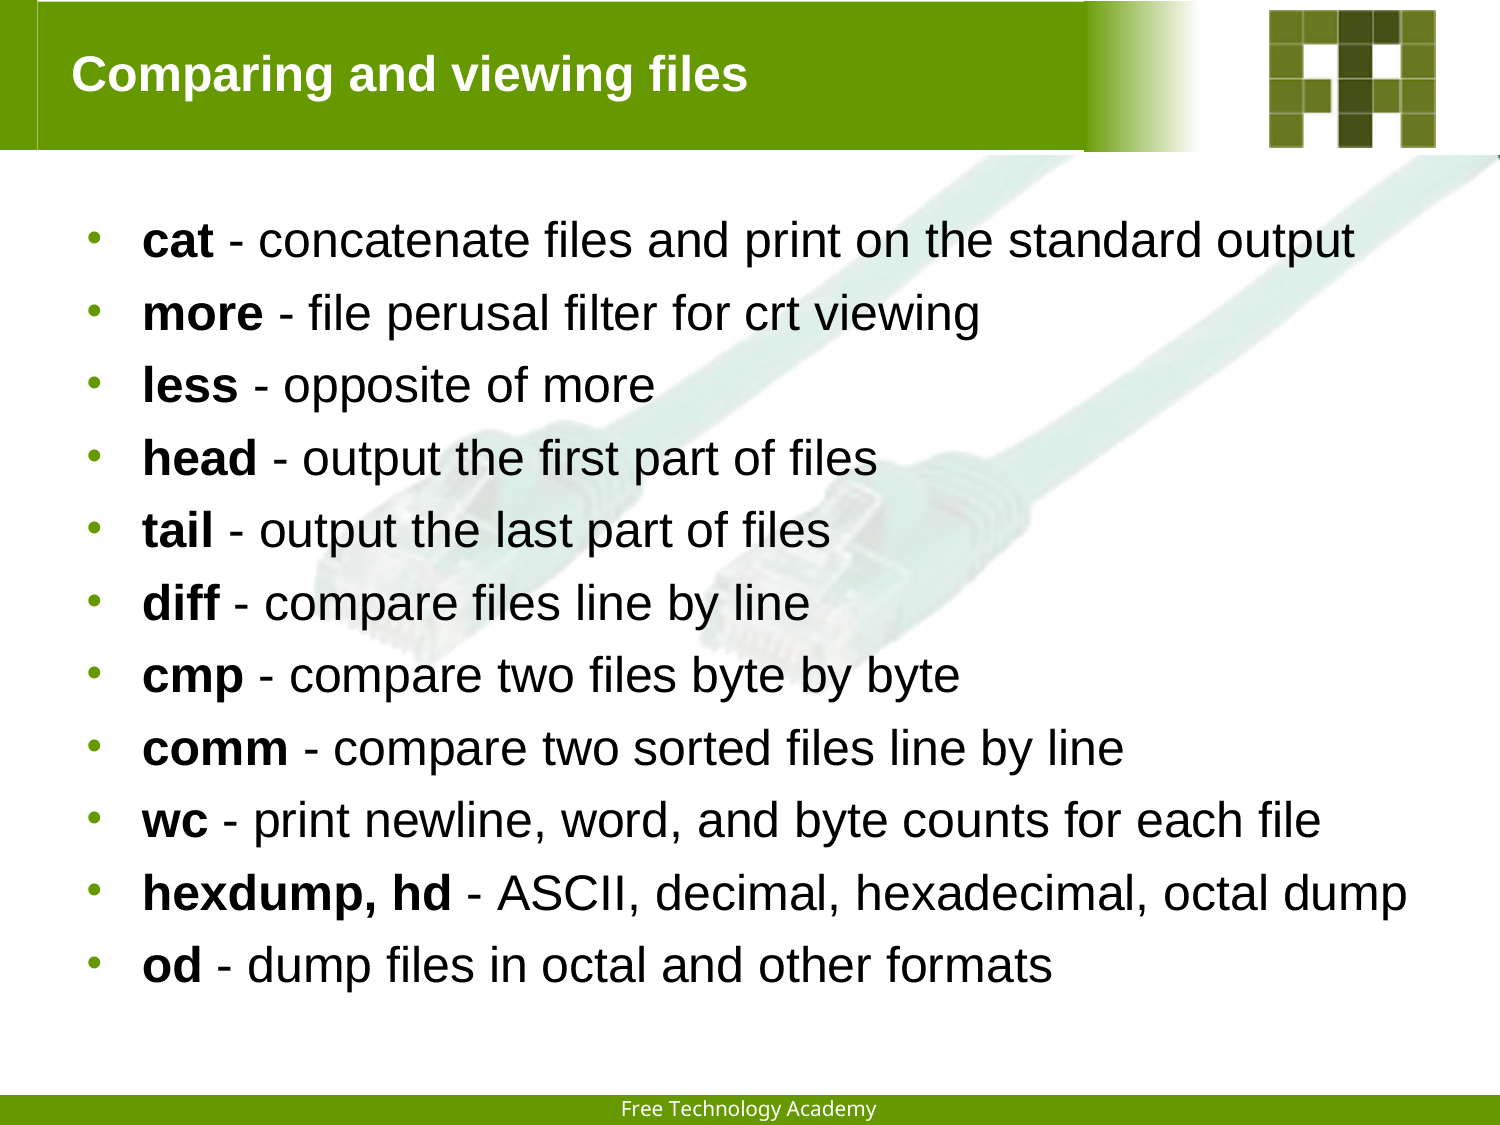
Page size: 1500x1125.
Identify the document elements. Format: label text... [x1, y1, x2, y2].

title Comparing and viewing files [56, 1, 1107, 152]
picture [1269, 10, 1436, 148]
list cat - concatenate files and print on the standard output more - file perusal filter for crt viewing less - opposite of more head - output the first part of files tail - output the last part of files diff - compare files line by line cmp - compare two files byte by byte comm - compare two sorted files line by line wc - print newline, word, and byte counts for each file hexdump, hd - ASCII, decimal, hexadecimal, octal dump od - dump files in octal and other formats [70, 200, 1465, 1016]
